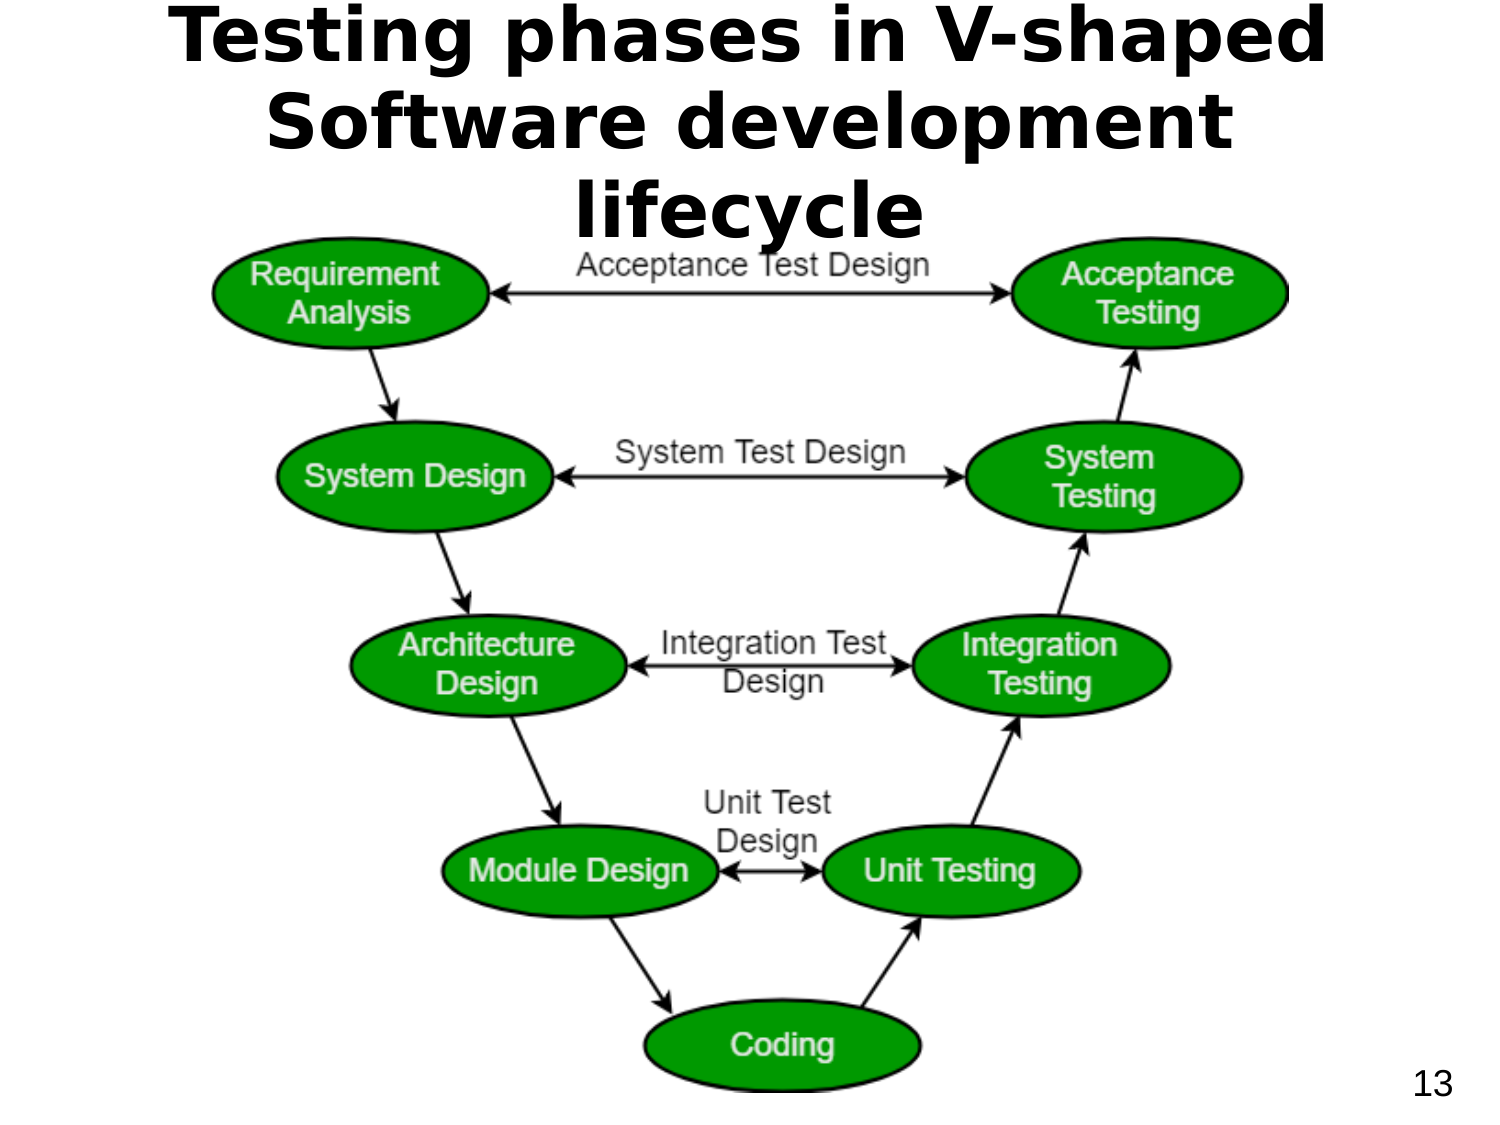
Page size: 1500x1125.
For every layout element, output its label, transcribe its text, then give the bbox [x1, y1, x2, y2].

title Testing phases in V-shaped Software development lifecycle [75, 0, 1425, 255]
picture [211, 255, 1289, 1093]
